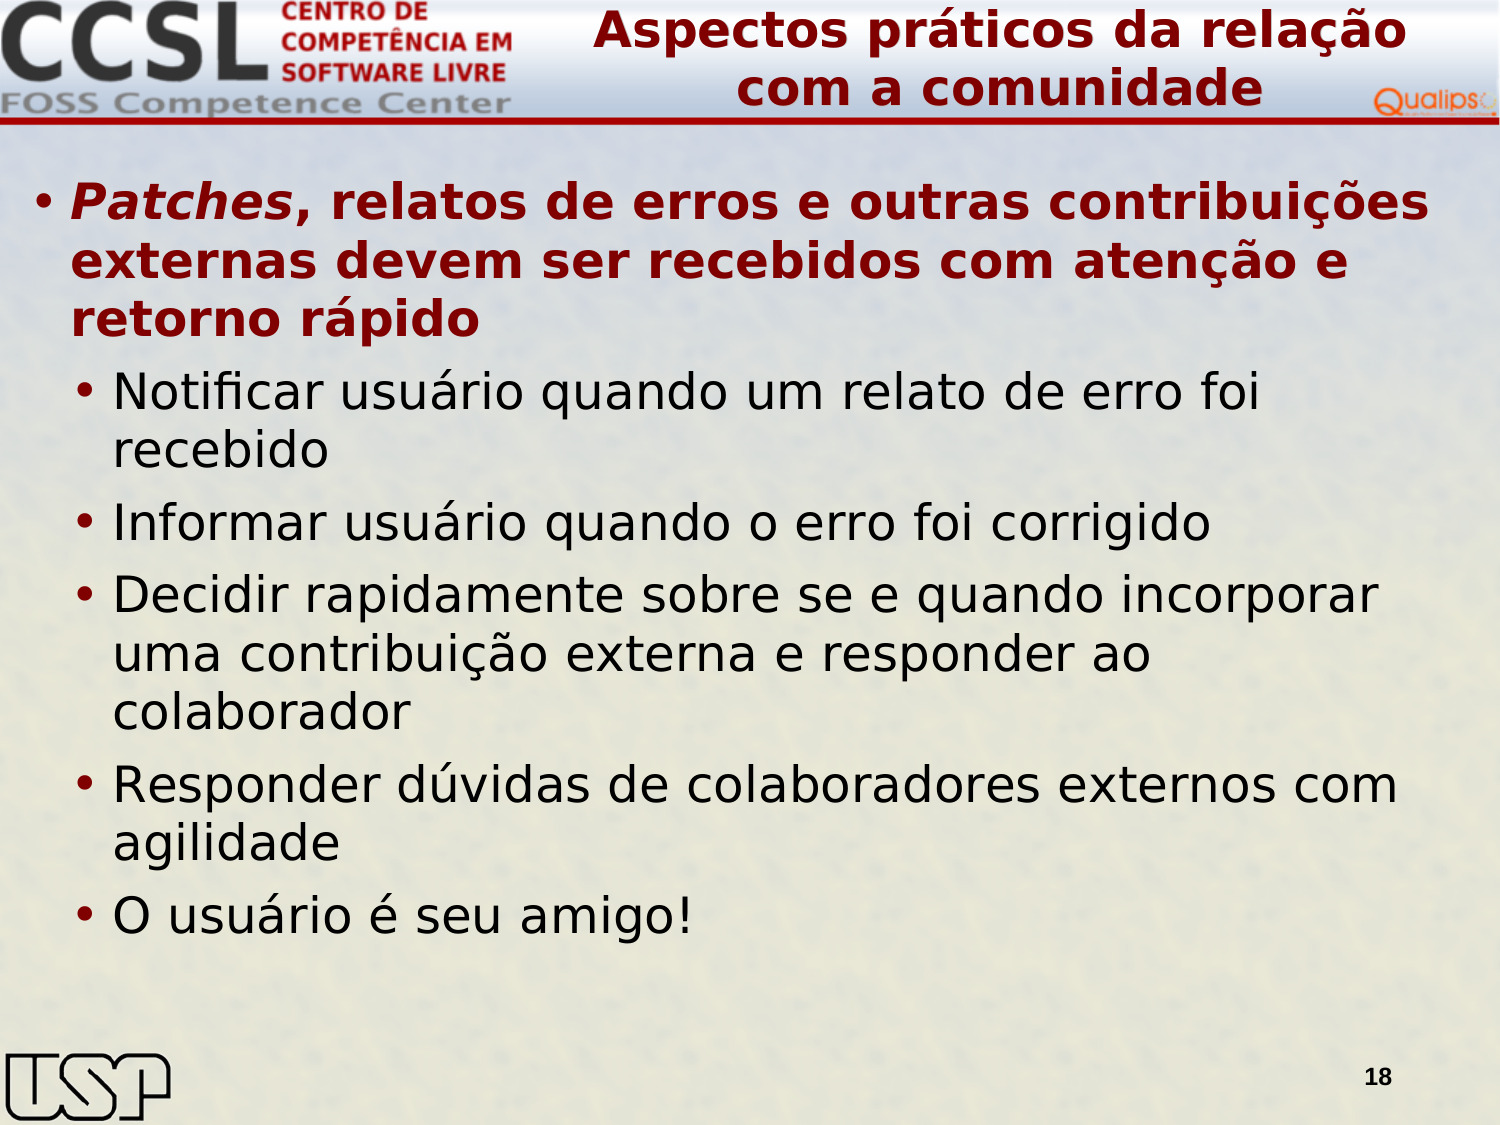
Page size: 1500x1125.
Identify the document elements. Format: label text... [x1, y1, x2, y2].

picture [0, 0, 1500, 1125]
list Patches, relatos de erros e outras contribuições externas devem ser recebidos com atenção e retorno rápido Notificar usuário quando um relato de erro foi recebido Informar usuário quando o erro foi corrigido Decidir rapidamente sobre se e quando incorporar uma contribuição externa e responder ao colaborador Responder dúvidas de colaboradores externos com agilidade O usuário é seu amigo! [29, 173, 1447, 945]
title Aspectos práticos da relação com a comunidade [501, 0, 1500, 119]
